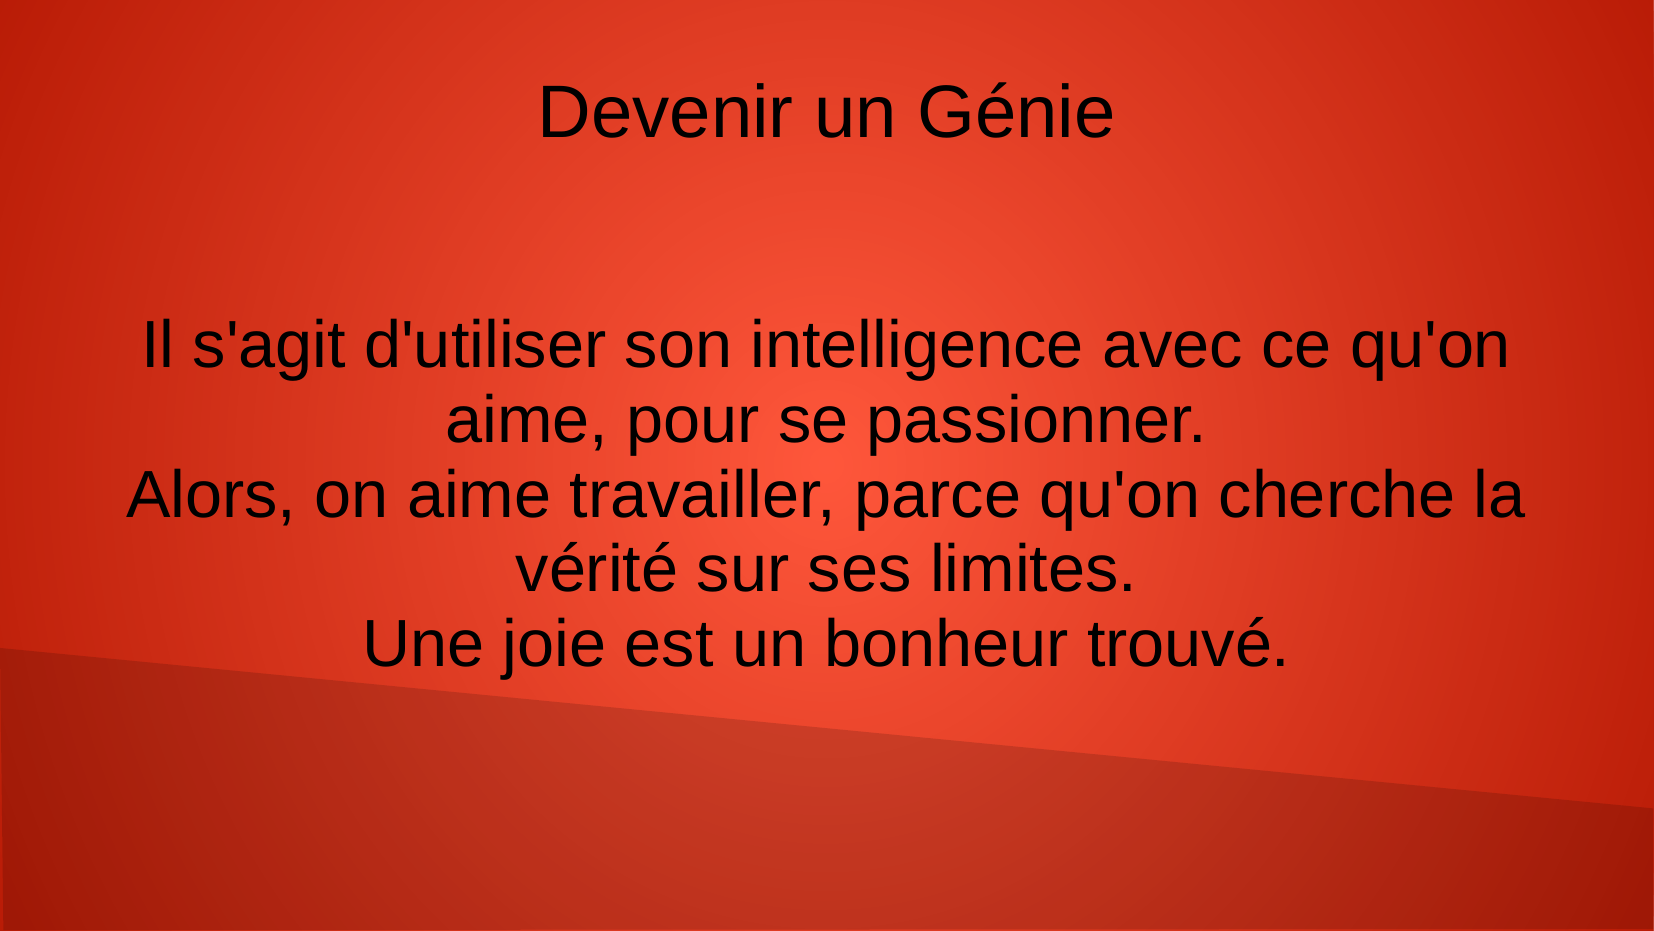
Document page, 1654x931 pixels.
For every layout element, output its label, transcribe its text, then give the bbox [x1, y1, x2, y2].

title Devenir un Génie [82, 35, 1571, 189]
subtitle Il s'agit d'utiliser son intelligence avec ce qu'on aime, pour se passionner. Alors, on aime travailler, parce qu'on cherche la vérité sur ses limites. Une joie est un bonheur trouvé. [82, 224, 1571, 764]
